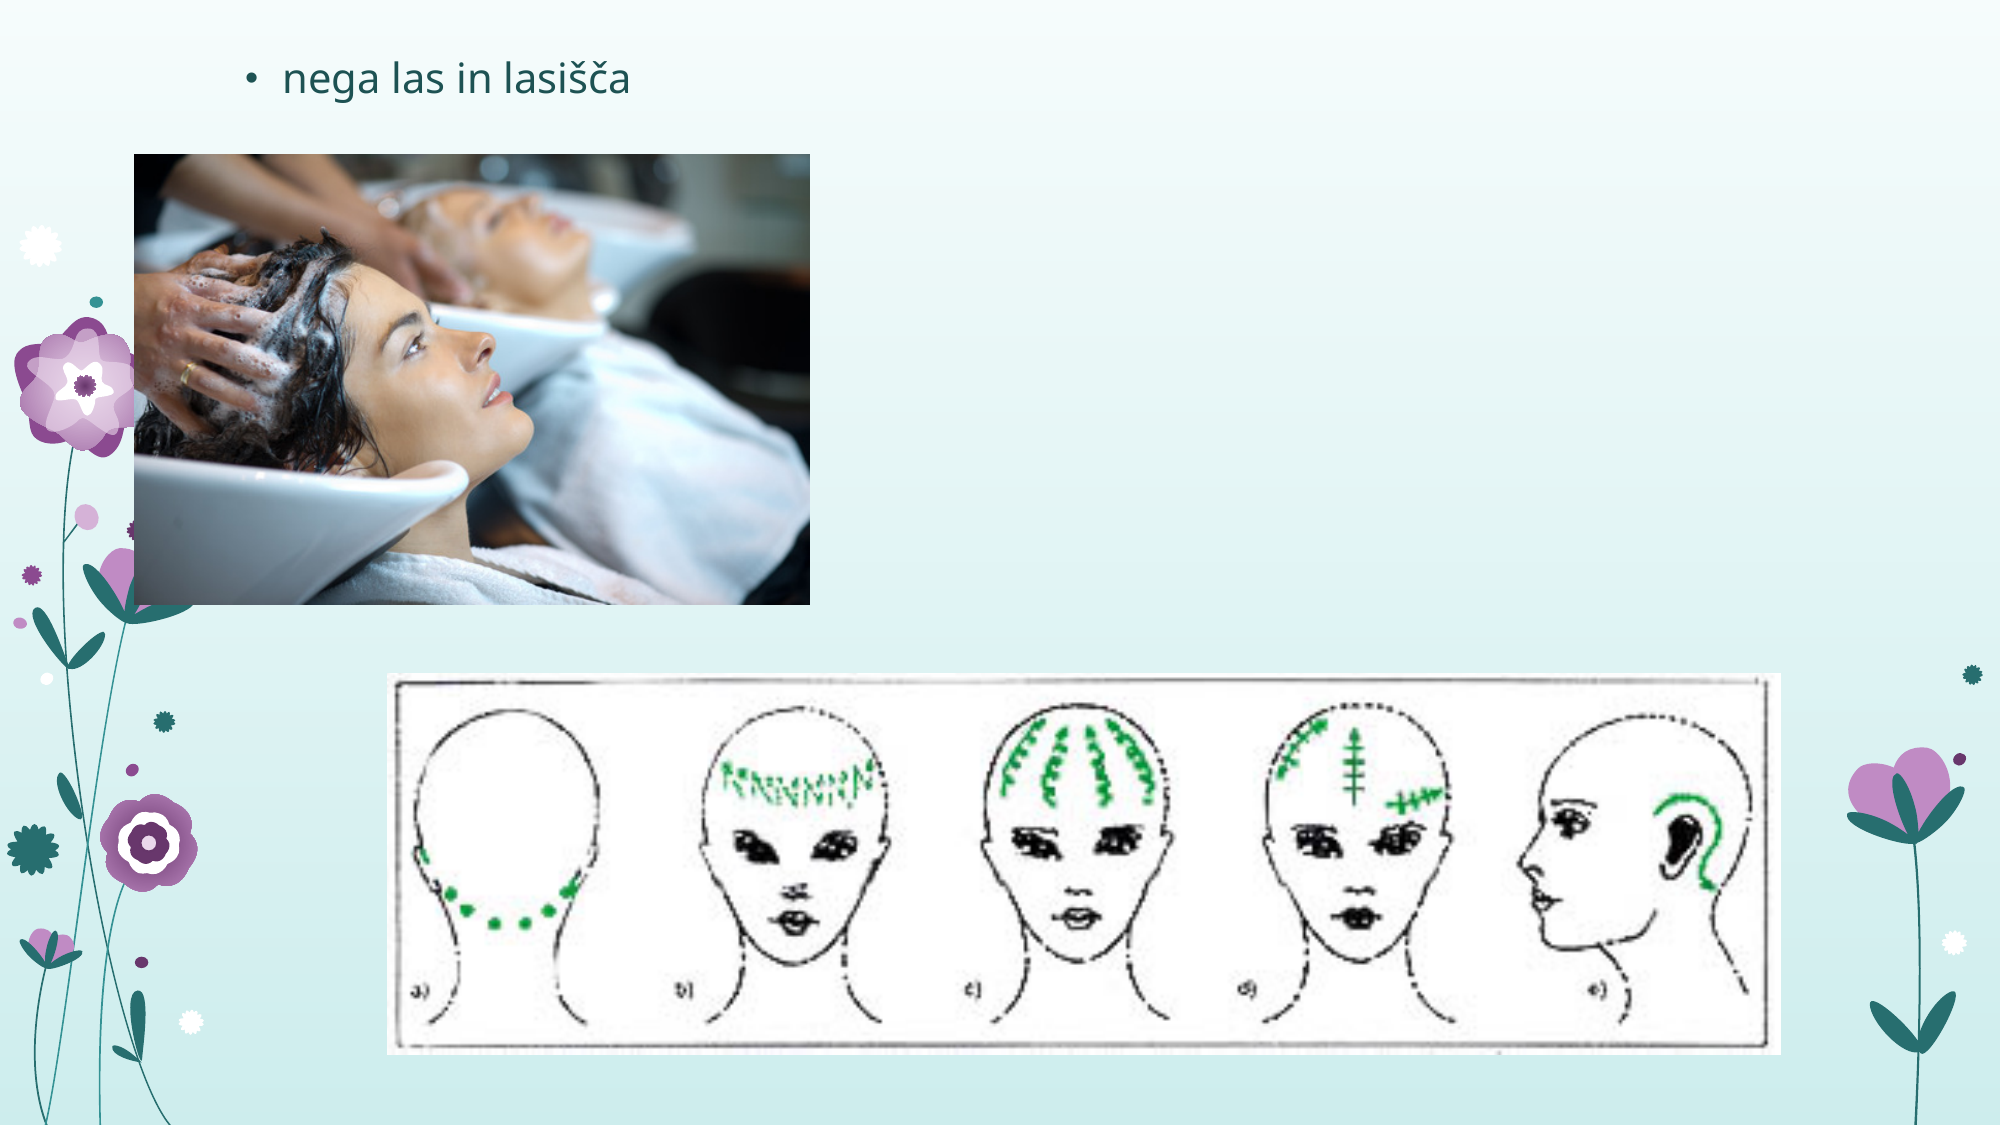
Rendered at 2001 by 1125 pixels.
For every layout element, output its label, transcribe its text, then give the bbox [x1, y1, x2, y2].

list nega las in lasišča [222, 49, 1723, 725]
picture [387, 673, 1781, 1055]
picture [134, 154, 810, 605]
